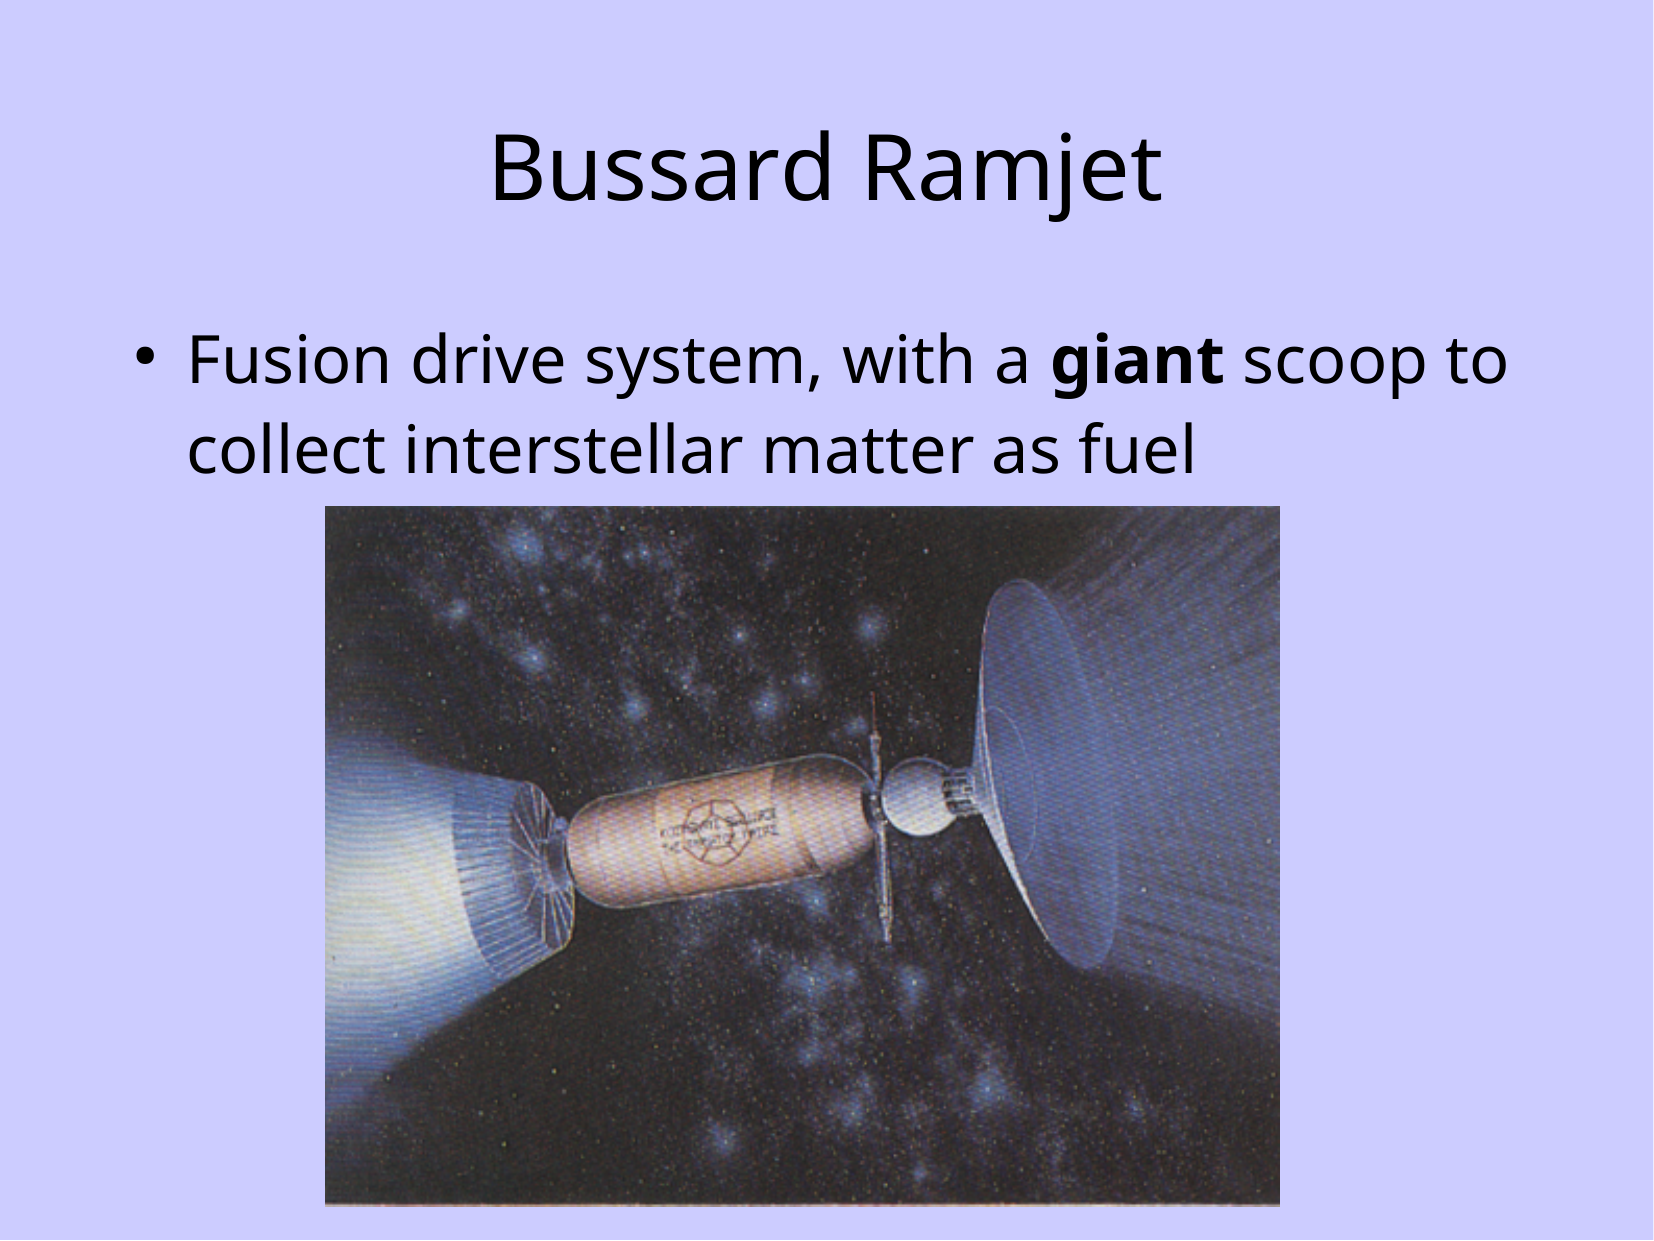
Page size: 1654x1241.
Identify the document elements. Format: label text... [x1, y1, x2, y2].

picture [325, 506, 1280, 1207]
title Bussard Ramjet [119, 81, 1532, 249]
list Fusion drive system, with a giant scoop to collect interstellar matter as fuel [115, 311, 1528, 543]
